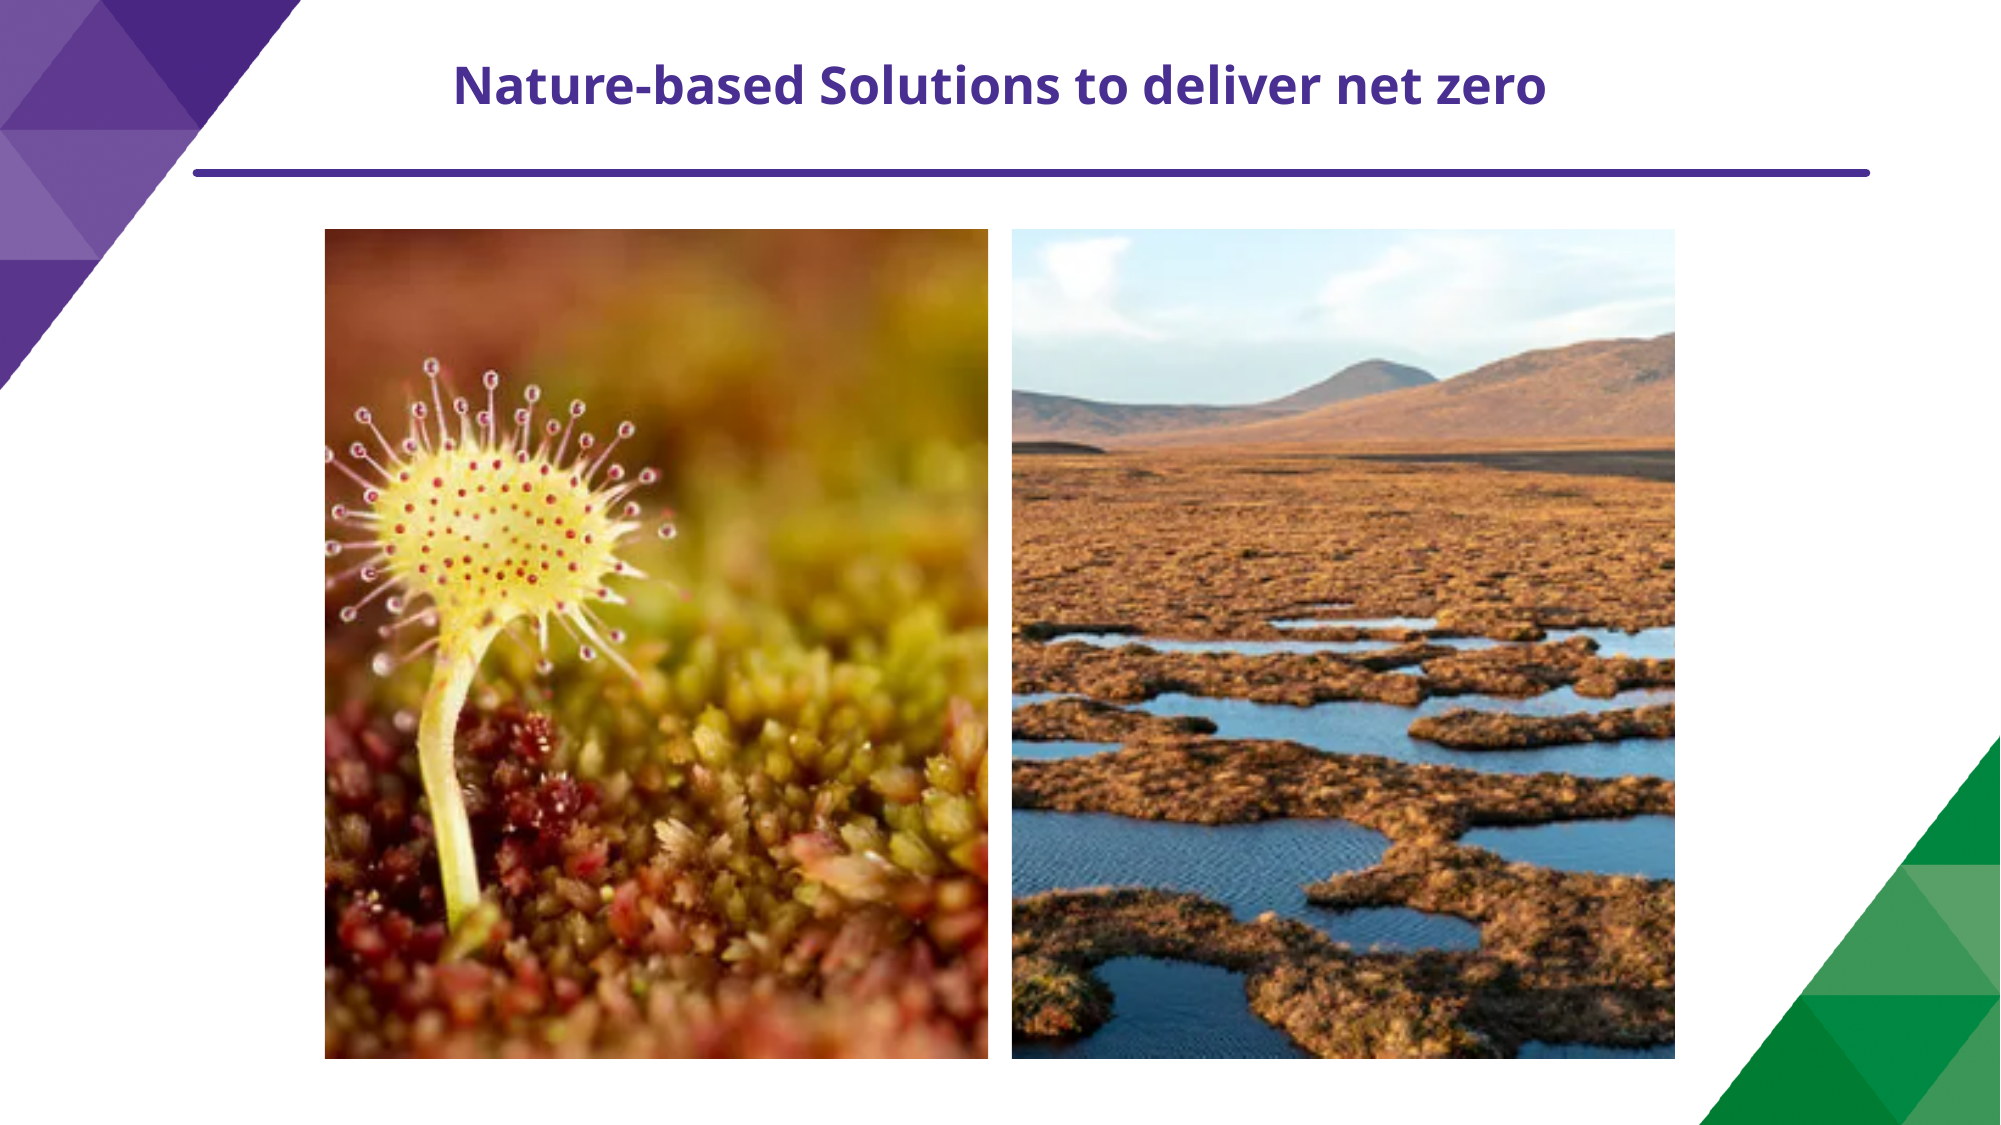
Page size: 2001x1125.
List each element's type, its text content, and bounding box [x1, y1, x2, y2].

title Nature-based Solutions to deliver net zero [324, 45, 1675, 161]
picture [1011, 229, 1675, 1059]
picture [324, 229, 989, 1059]
